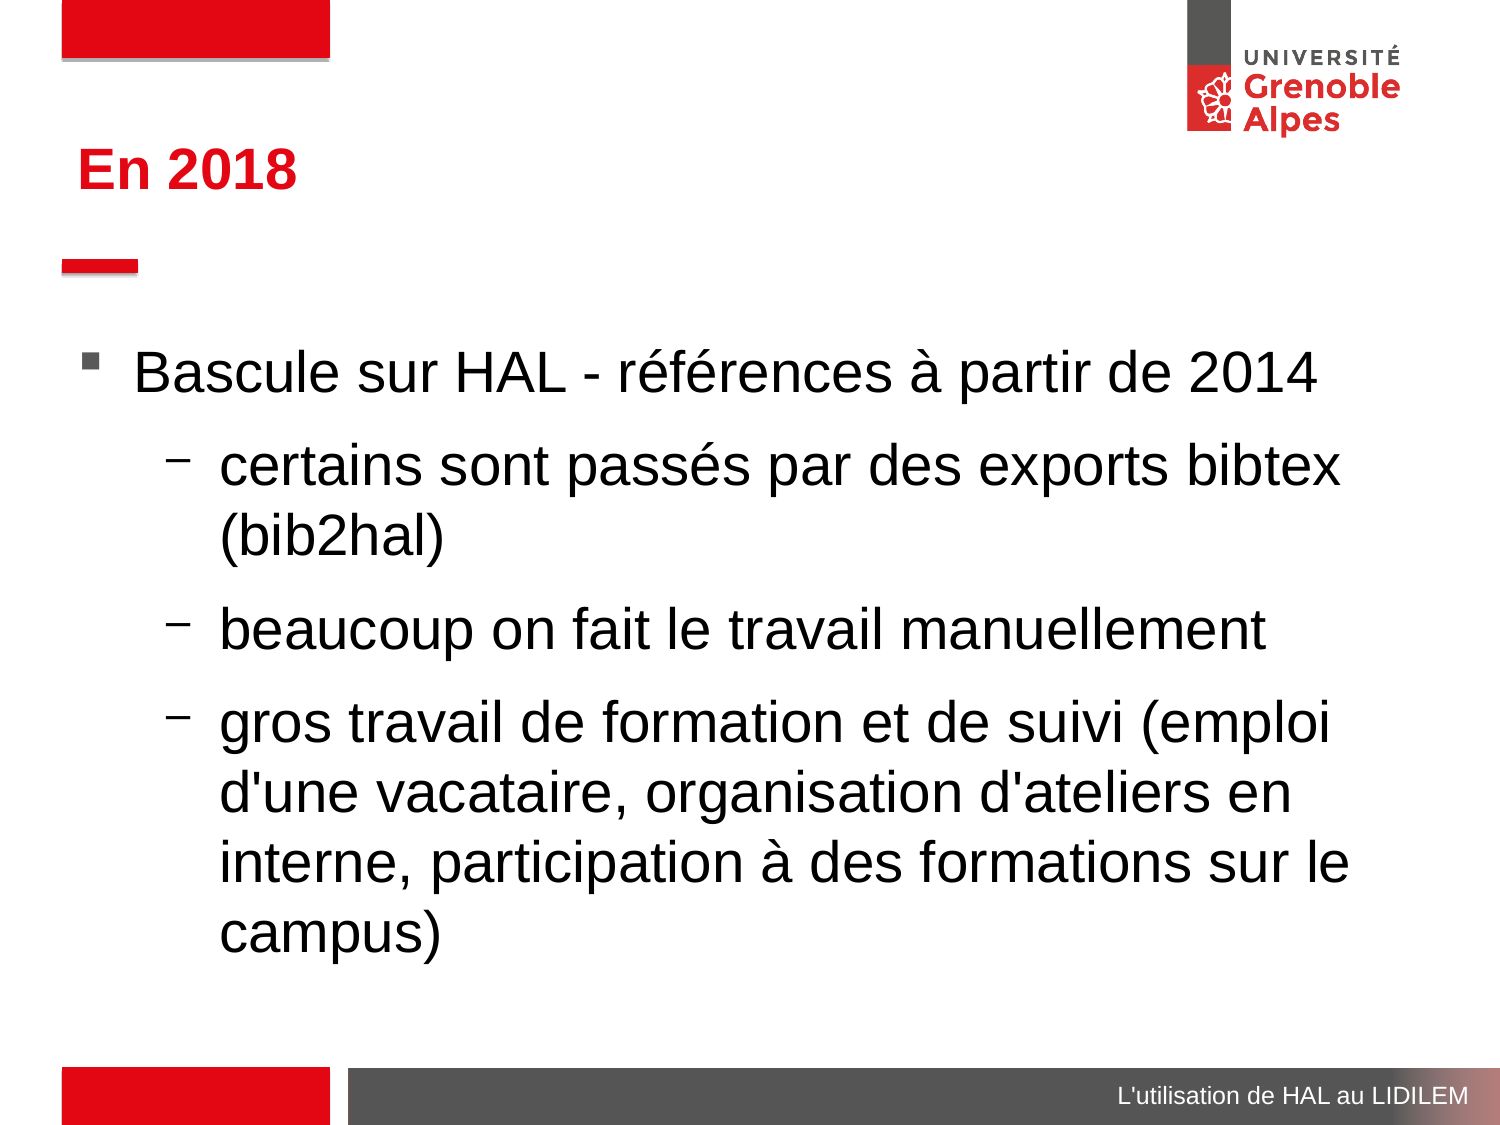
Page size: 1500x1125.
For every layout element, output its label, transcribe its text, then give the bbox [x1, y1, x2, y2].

list Bascule sur HAL - références à partir de 2014 certains sont passés par des exports bibtex (bib2hal) beaucoup on fait le travail manuellement gros travail de formation et de suivi (emploi d'une vacataire, organisation d'ateliers en interne, participation à des formations sur le campus) [62, 326, 1400, 681]
title En 2018 [62, 73, 1400, 261]
picture [1187, 0, 1400, 73]
footer L'utilisation de HAL au LIDILEM [1009, 1065, 1485, 1125]
